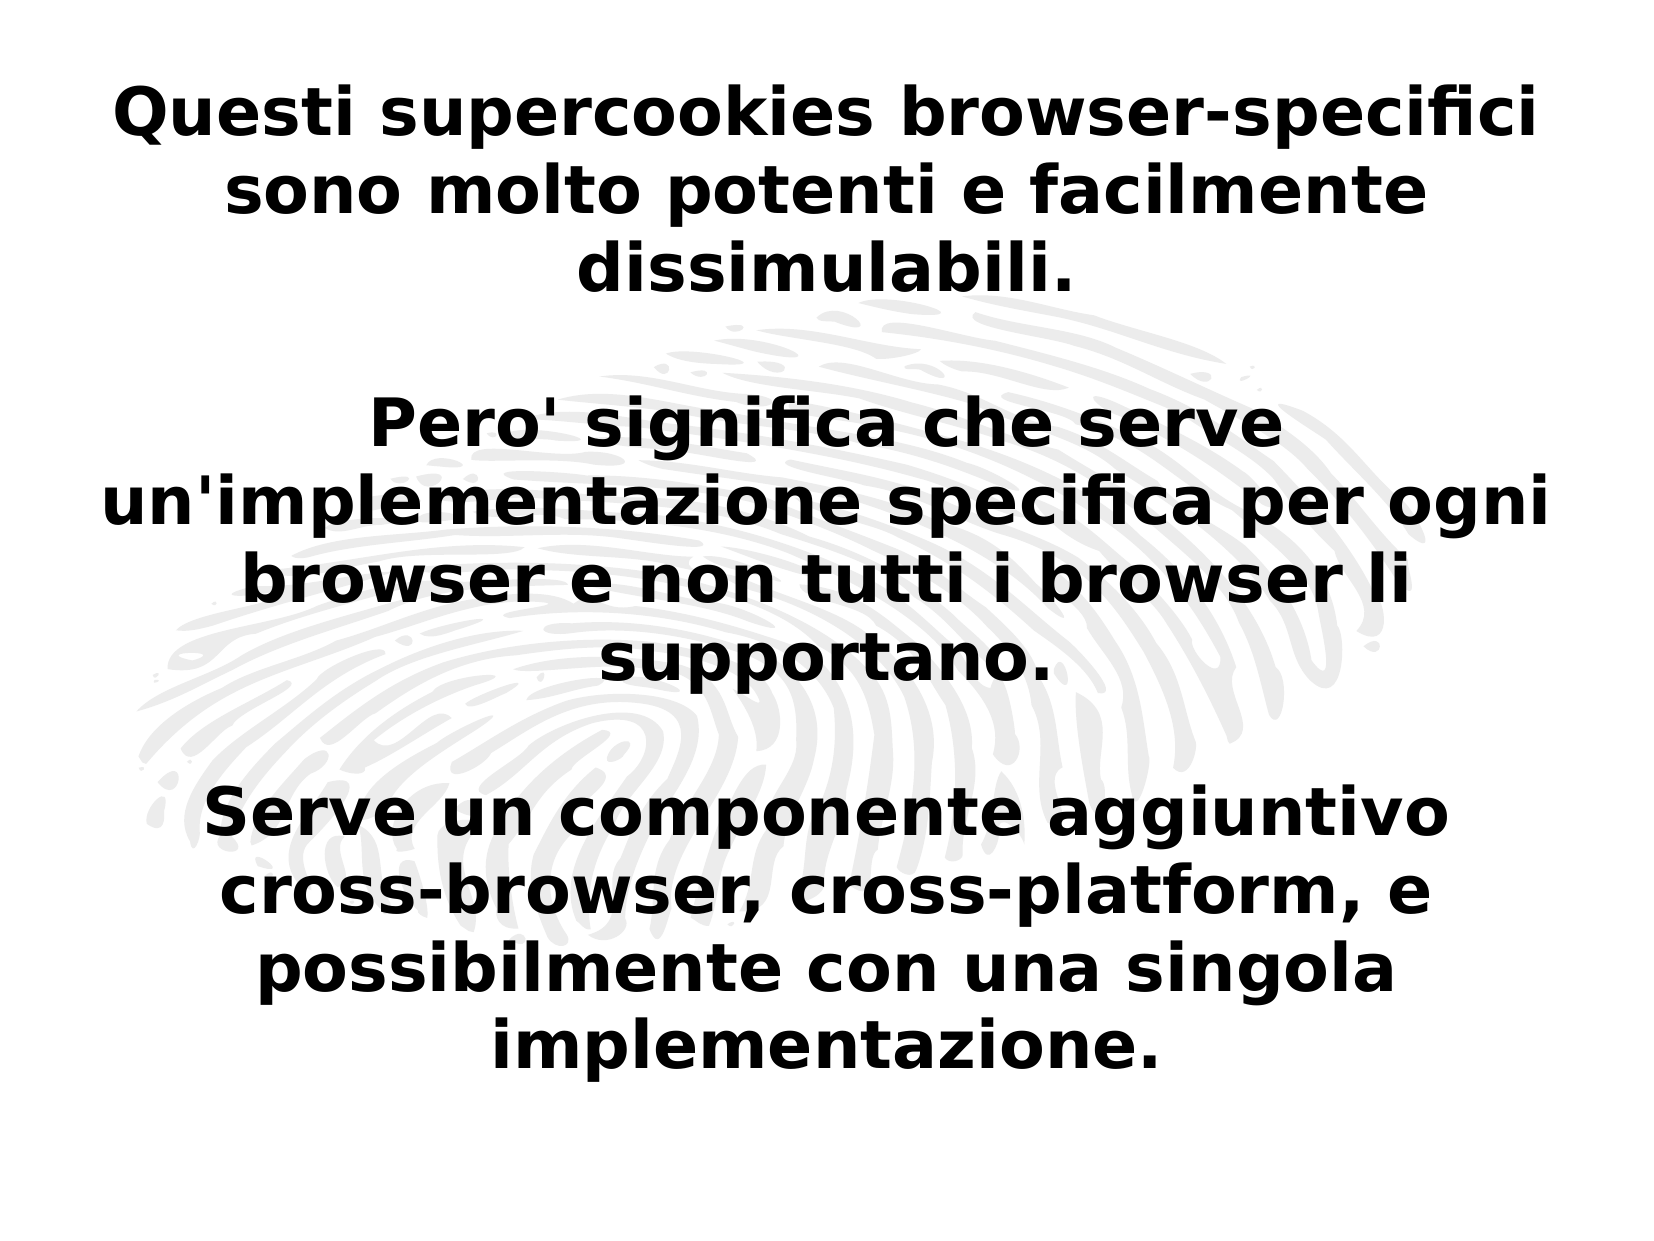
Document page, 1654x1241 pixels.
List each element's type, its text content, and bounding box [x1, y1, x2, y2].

subtitle Questi supercookies browser-specifici sono molto potenti e facilmente dissimulabili. Pero' significa che serve un'implementazione specifica per ogni browser e non tutti i browser li supportano. Serve un componente aggiuntivo cross-browser, cross-platform, e possibilmente con una singola implementazione. [82, 56, 1571, 1102]
